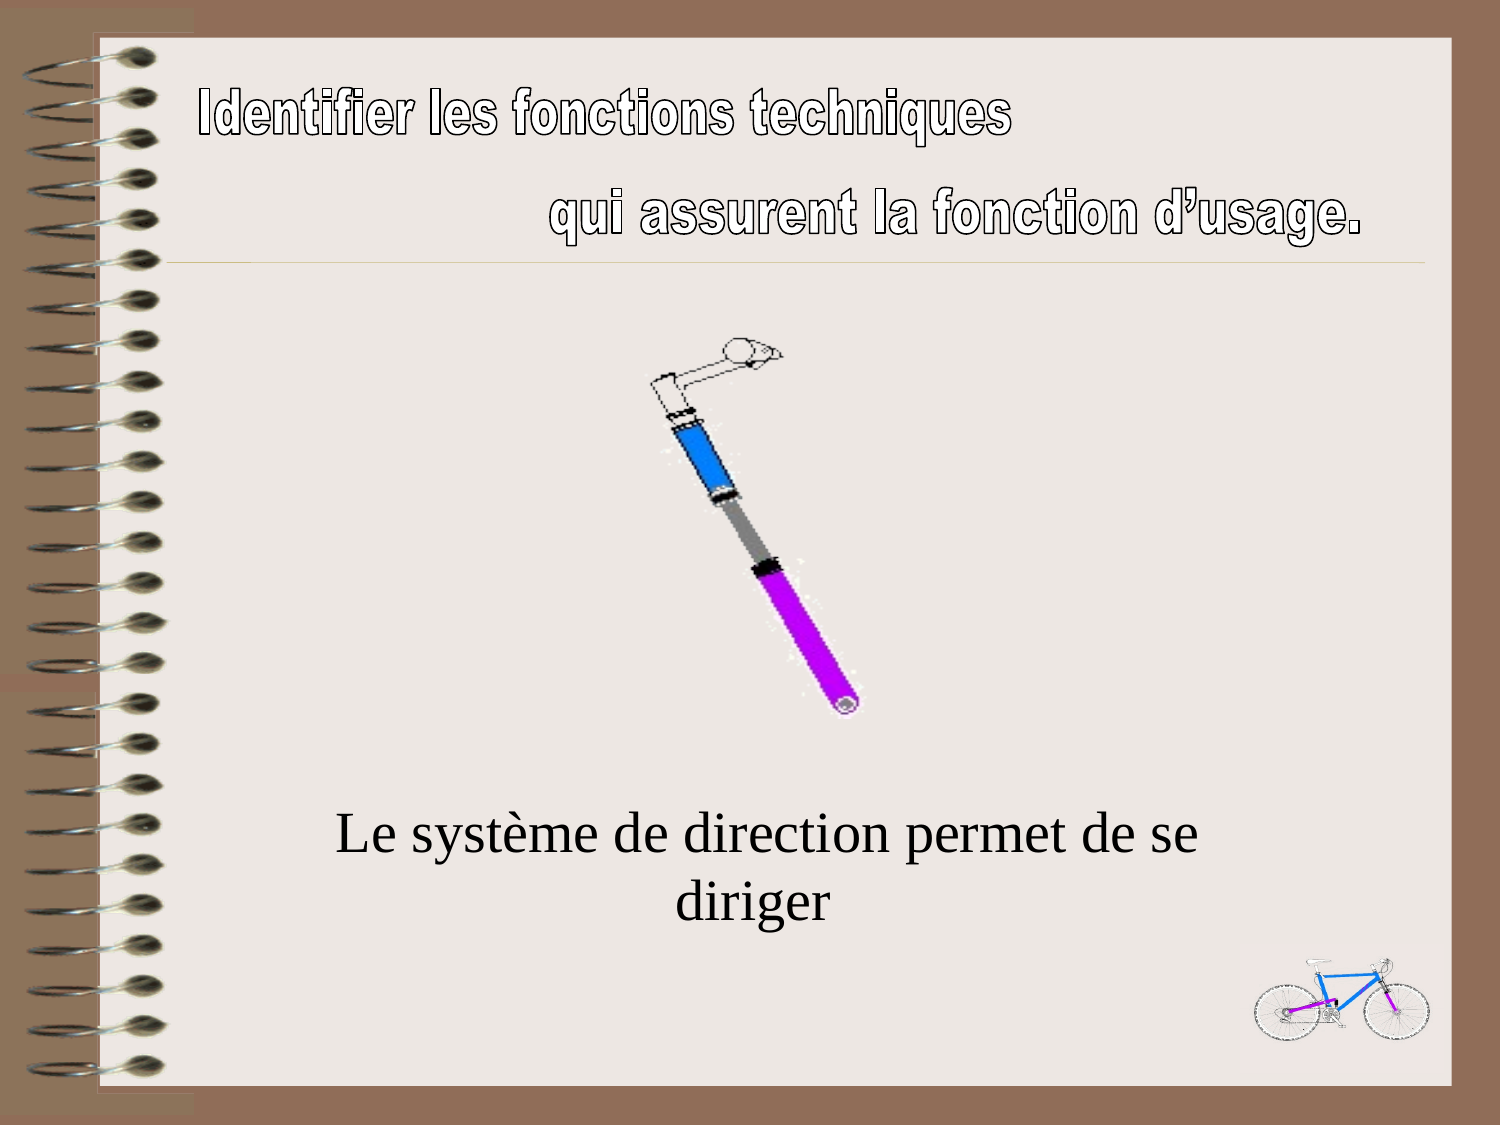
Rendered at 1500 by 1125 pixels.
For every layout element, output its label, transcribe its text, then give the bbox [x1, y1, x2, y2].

text_box [273, 99, 298, 134]
text_box [612, 188, 622, 197]
text_box [1228, 199, 1254, 235]
text_box [638, 100, 648, 134]
text_box [887, 100, 896, 134]
text_box [958, 99, 985, 135]
text_box [638, 88, 648, 97]
text_box [531, 99, 558, 135]
text_box [549, 199, 577, 246]
text_box [857, 99, 882, 134]
text_box [244, 99, 271, 135]
text_box [1185, 187, 1196, 213]
text_box [933, 187, 953, 234]
text_box [617, 88, 635, 135]
text_box [876, 188, 885, 233]
text_box [930, 100, 955, 135]
text_box [809, 199, 835, 234]
text_box [1199, 200, 1225, 235]
text_box [1079, 199, 1107, 235]
text_box [681, 99, 706, 134]
text_box Le système de direction permet de se diriger [324, 797, 1211, 932]
text_box [828, 88, 853, 134]
text_box [512, 87, 531, 134]
text_box [750, 88, 768, 135]
text_box [984, 199, 1010, 234]
text_box [1287, 199, 1314, 247]
text_box [1257, 199, 1285, 235]
text_box [1065, 200, 1076, 234]
text_box [1043, 188, 1062, 234]
text_box [728, 200, 754, 235]
text_box [986, 99, 1011, 135]
text_box [588, 99, 615, 135]
text_box [759, 199, 778, 234]
text_box [1013, 199, 1042, 235]
text_box [952, 199, 980, 235]
text_box [612, 200, 622, 234]
picture [0, 692, 194, 1115]
text_box [353, 100, 363, 134]
text_box [431, 88, 440, 134]
text_box [397, 99, 415, 134]
text_box [561, 99, 586, 134]
text_box [769, 99, 797, 135]
picture [1240, 944, 1444, 1074]
text_box [322, 88, 332, 97]
picture [0, 8, 194, 674]
text_box [1065, 188, 1076, 197]
text_box [900, 99, 926, 147]
text_box [699, 199, 725, 235]
text_box [1317, 199, 1346, 235]
text_box [472, 99, 497, 135]
text_box [366, 99, 394, 135]
text_box [838, 188, 857, 234]
picture [620, 324, 893, 719]
text_box [889, 199, 917, 235]
text_box [887, 88, 896, 97]
text_box [651, 99, 678, 135]
text_box [444, 99, 471, 135]
text_box [581, 200, 607, 235]
text_box [1111, 199, 1137, 234]
text_box [322, 100, 332, 134]
text_box [1349, 221, 1359, 233]
text_box [671, 199, 697, 235]
text_box [214, 88, 240, 135]
text_box [334, 87, 363, 134]
text_box [798, 99, 826, 135]
text_box [301, 88, 319, 135]
text_box [709, 99, 734, 135]
text_box [200, 88, 210, 134]
text_box [1155, 188, 1182, 234]
text_box [778, 199, 806, 235]
text_box [641, 199, 669, 235]
